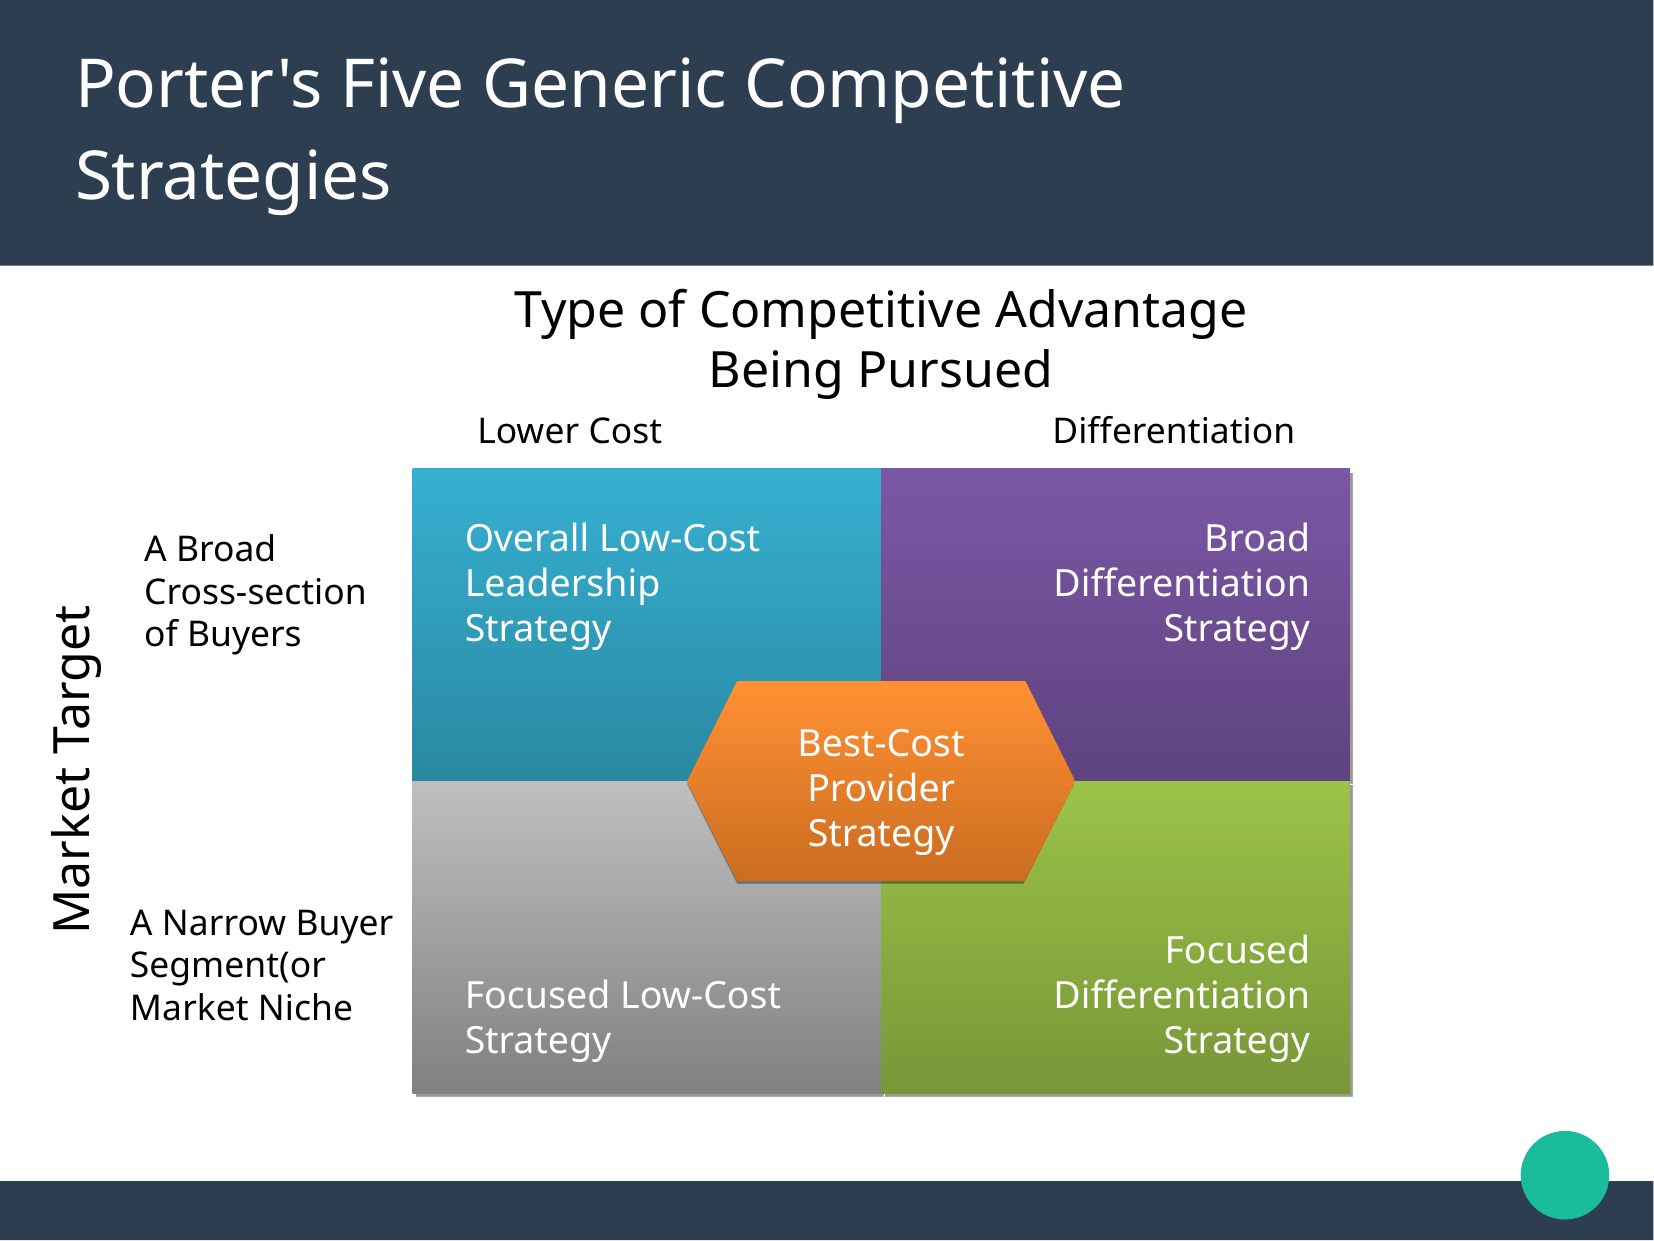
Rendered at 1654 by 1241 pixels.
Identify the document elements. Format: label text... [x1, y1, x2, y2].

text_box Broad Differentiation Strategy [949, 506, 1325, 657]
text_box Market Target [31, 590, 107, 950]
text_box Overall Low-Cost Leadership Strategy [450, 506, 825, 657]
text_box Focused Differentiation Strategy [949, 918, 1325, 1069]
text_box Type of Competitive Advantage Being Pursued [474, 269, 1288, 405]
text_box A Broad Cross-section of Buyers [129, 518, 388, 662]
text_box Differentiation [1037, 400, 1338, 459]
text_box [412, 468, 1350, 1094]
text_box Lower Cost [462, 400, 721, 459]
text_box A Narrow Buyer Segment(or Market Niche) [115, 892, 417, 1035]
text_box Best-Cost Provider Strategy [724, 711, 1038, 862]
title Porter's Five Generic Competitive Strategies [60, 27, 1435, 228]
text_box Focused Low-Cost Strategy [450, 963, 825, 1069]
